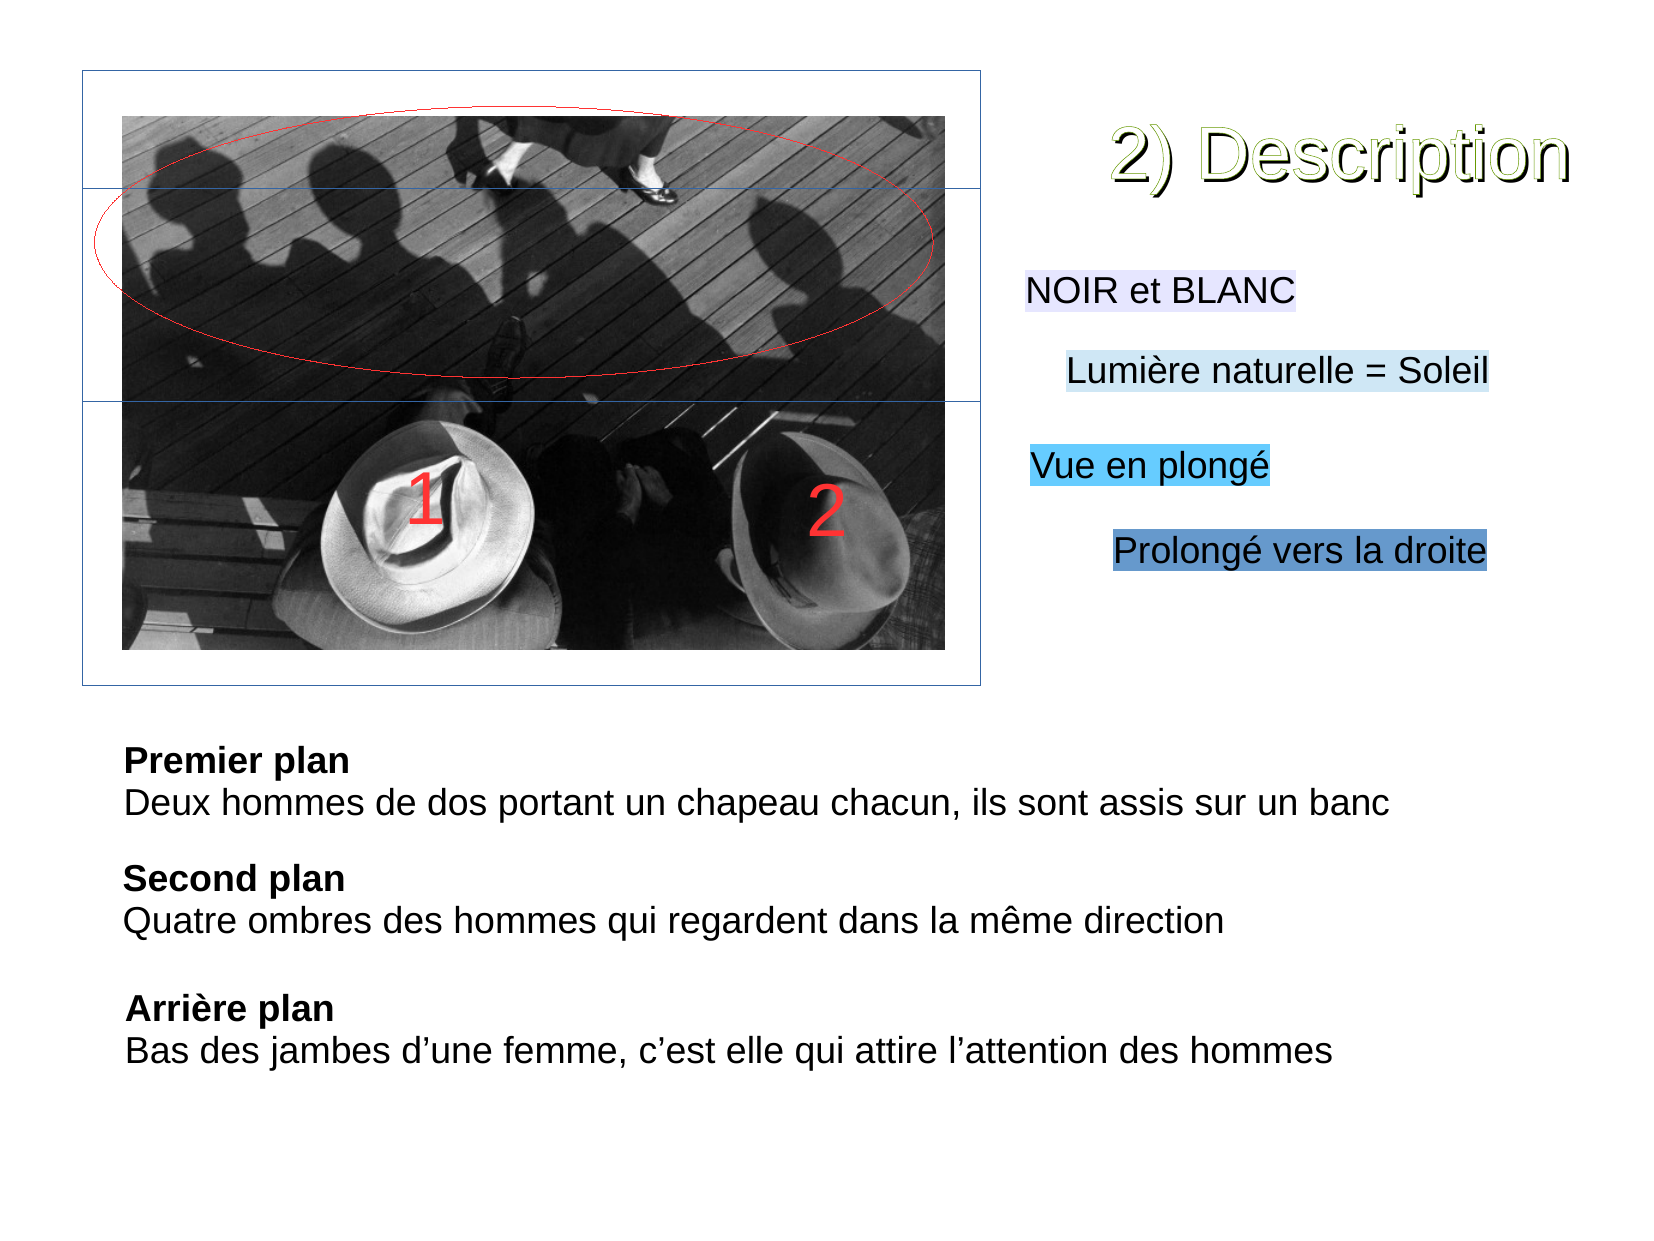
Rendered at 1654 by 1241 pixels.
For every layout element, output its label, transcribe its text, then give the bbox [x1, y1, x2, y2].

text_box Premier plan Deux hommes de dos portant un chapeau chacun, ils sont assis sur un banc [108, 732, 1406, 832]
text_box Prolongé vers la droite [1098, 521, 1503, 579]
text_box Second plan Quatre ombres des hommes qui regardent dans la même direction [108, 850, 1241, 950]
text_box NOIR et BLANC [1010, 262, 1312, 319]
text_box Lumière naturelle = Soleil [1051, 342, 1504, 400]
title 2) Description [82, 49, 1571, 257]
text_box [82, 70, 981, 686]
text_box 1 [389, 448, 462, 579]
text_box 2 [791, 460, 934, 560]
text_box Vue en plongé [1015, 437, 1382, 536]
text_box Arrière plan Bas des jambes d’une femme, c’est elle qui attire l’attention des hommes [110, 980, 1349, 1080]
